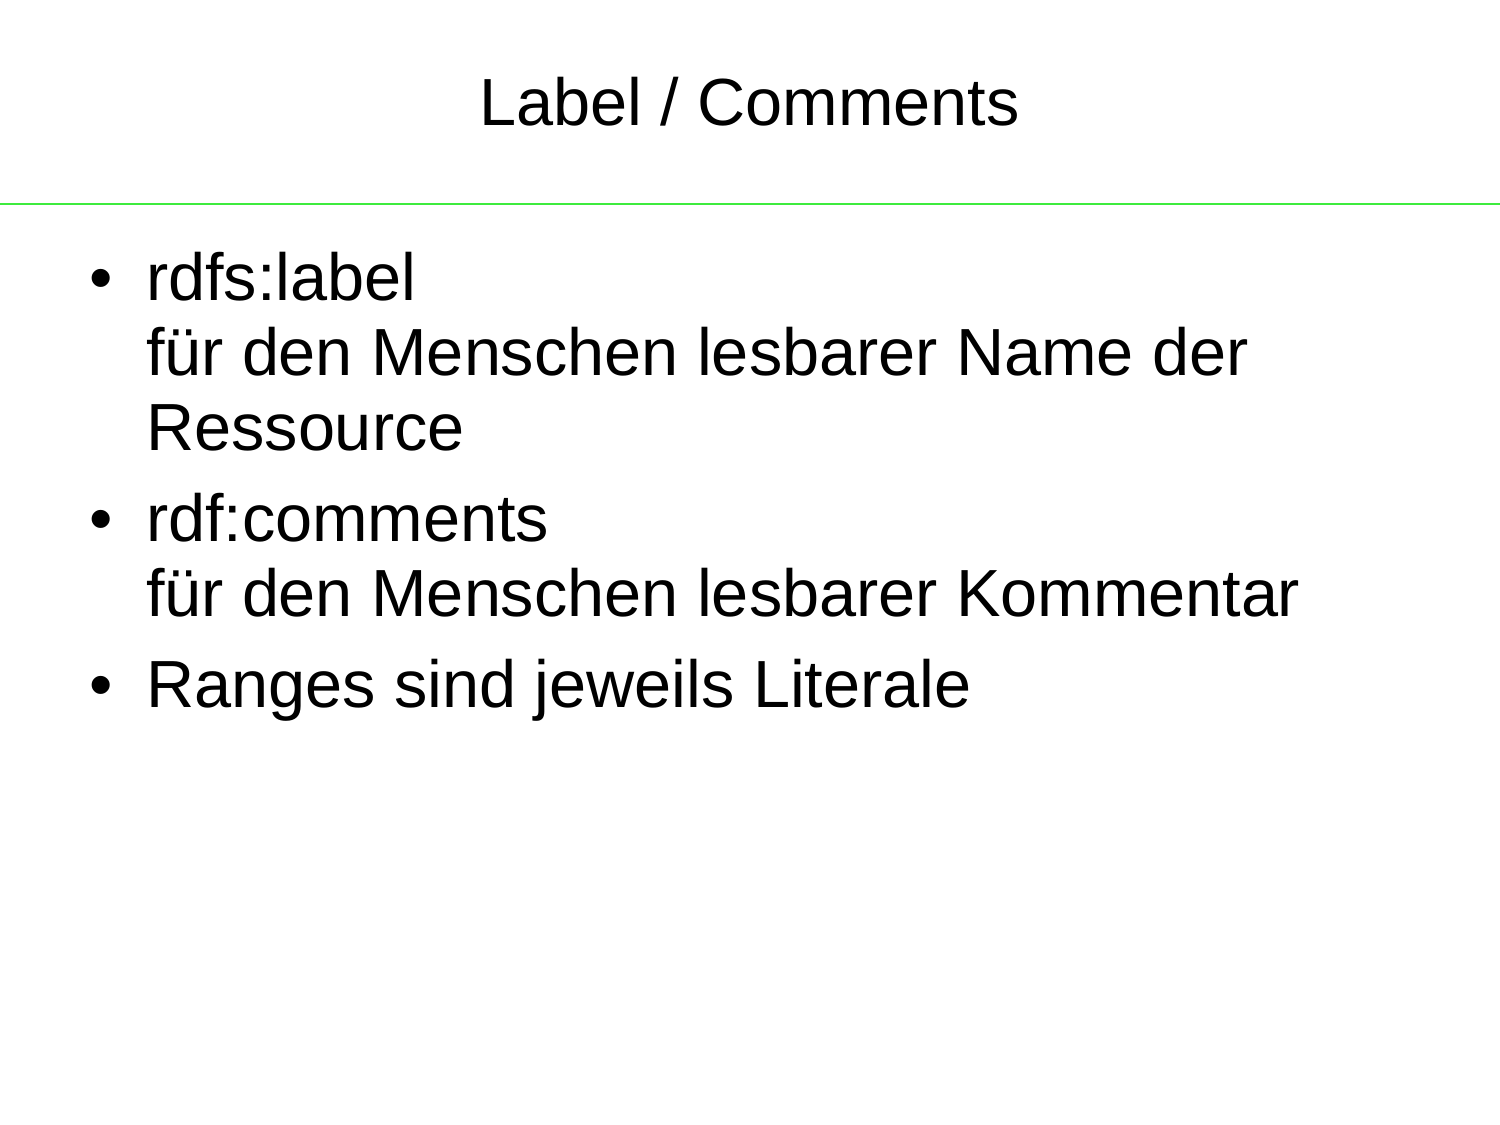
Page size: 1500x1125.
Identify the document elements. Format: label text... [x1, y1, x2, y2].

list rdfs:label für den Menschen lesbarer Name der Ressource rdf:comments für den Menschen lesbarer Kommentar Ranges sind jeweils Literale [75, 232, 1426, 1000]
title Label / Comments [75, 49, 1426, 155]
